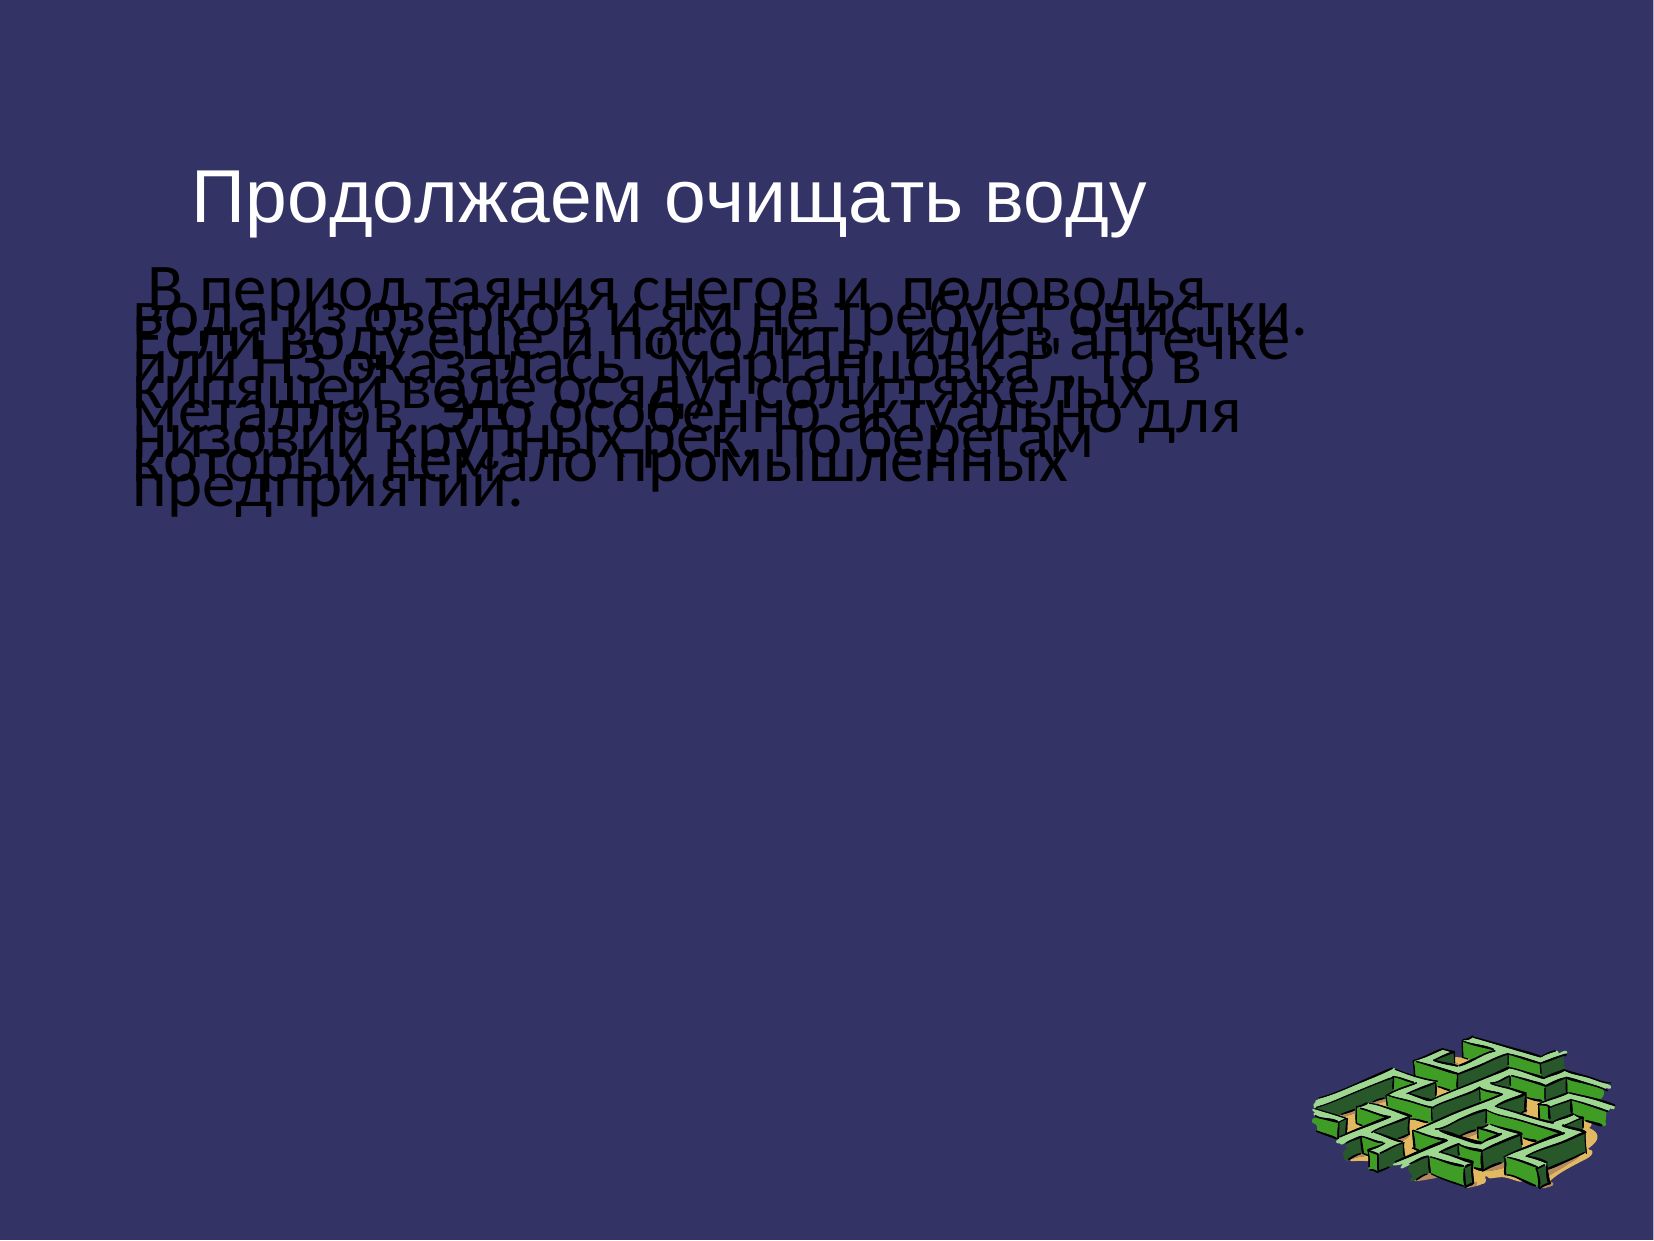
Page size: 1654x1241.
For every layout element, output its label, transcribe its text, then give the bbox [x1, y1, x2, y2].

text_box В период таяния снегов и половодья вода из озерков и ям не требует очистки. Если воду еще и посолить, или в аптечке или НЗ оказалась "марганцовка", то в кипящей воде осядут соли тяжелых металлов. Это особенно актуально для низовий крупных рек, по берегам которых немало промышленных предприятий. [118, 295, 1359, 1044]
text_box Продолжаем очищать воду [177, 147, 1388, 247]
